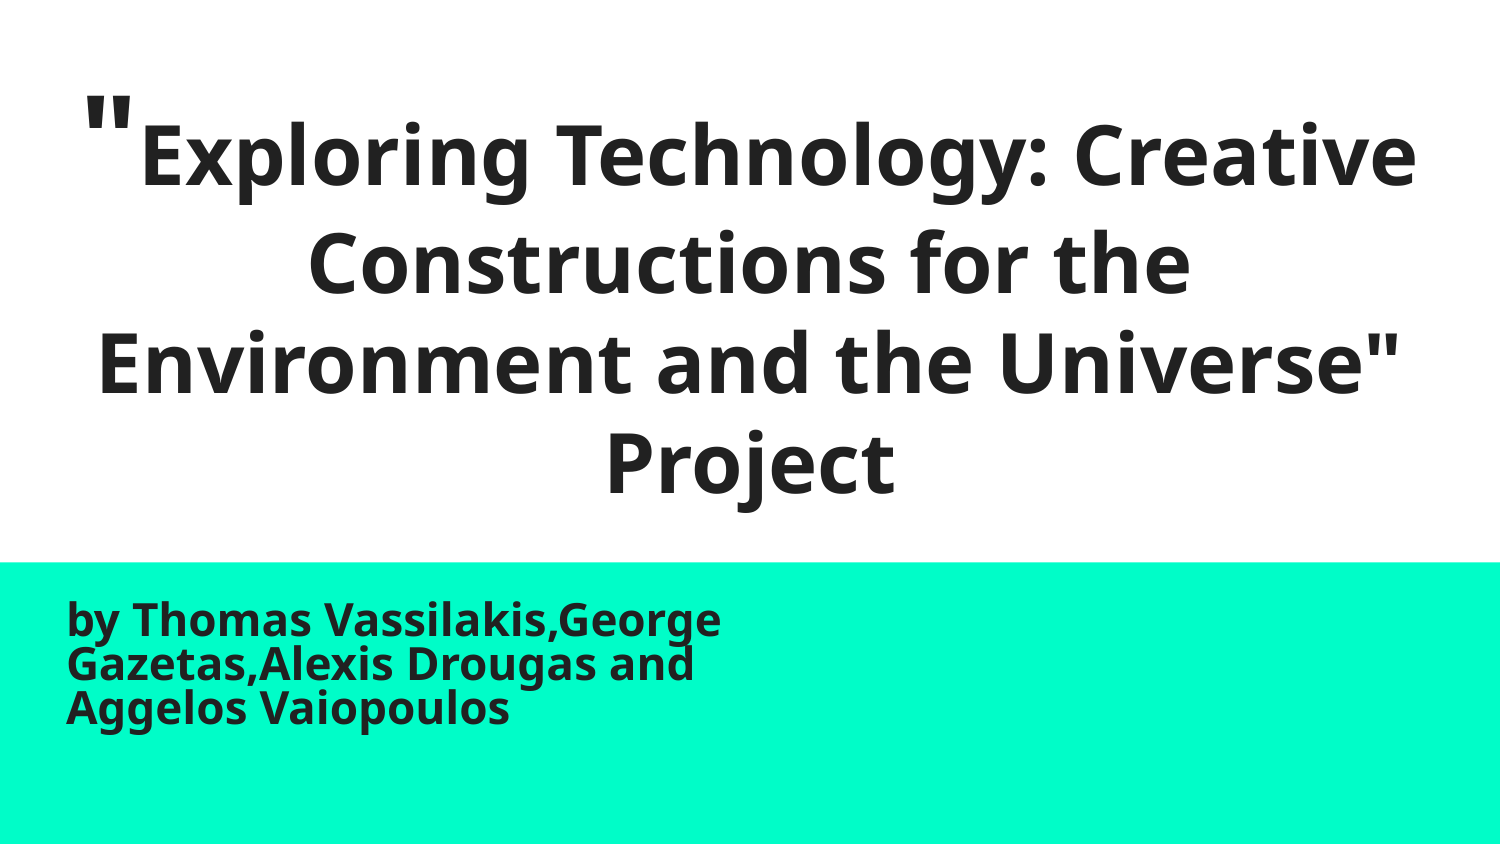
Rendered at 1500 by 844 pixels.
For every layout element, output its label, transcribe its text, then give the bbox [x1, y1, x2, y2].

subtitle by Thomas Vassilakis,George Gazetas,Alexis Drougas and Aggelos Vaiopoulos [51, 577, 852, 802]
title "Exploring Technology: Creative Constructions for the Environment and the Universe" Project [51, 64, 1449, 506]
